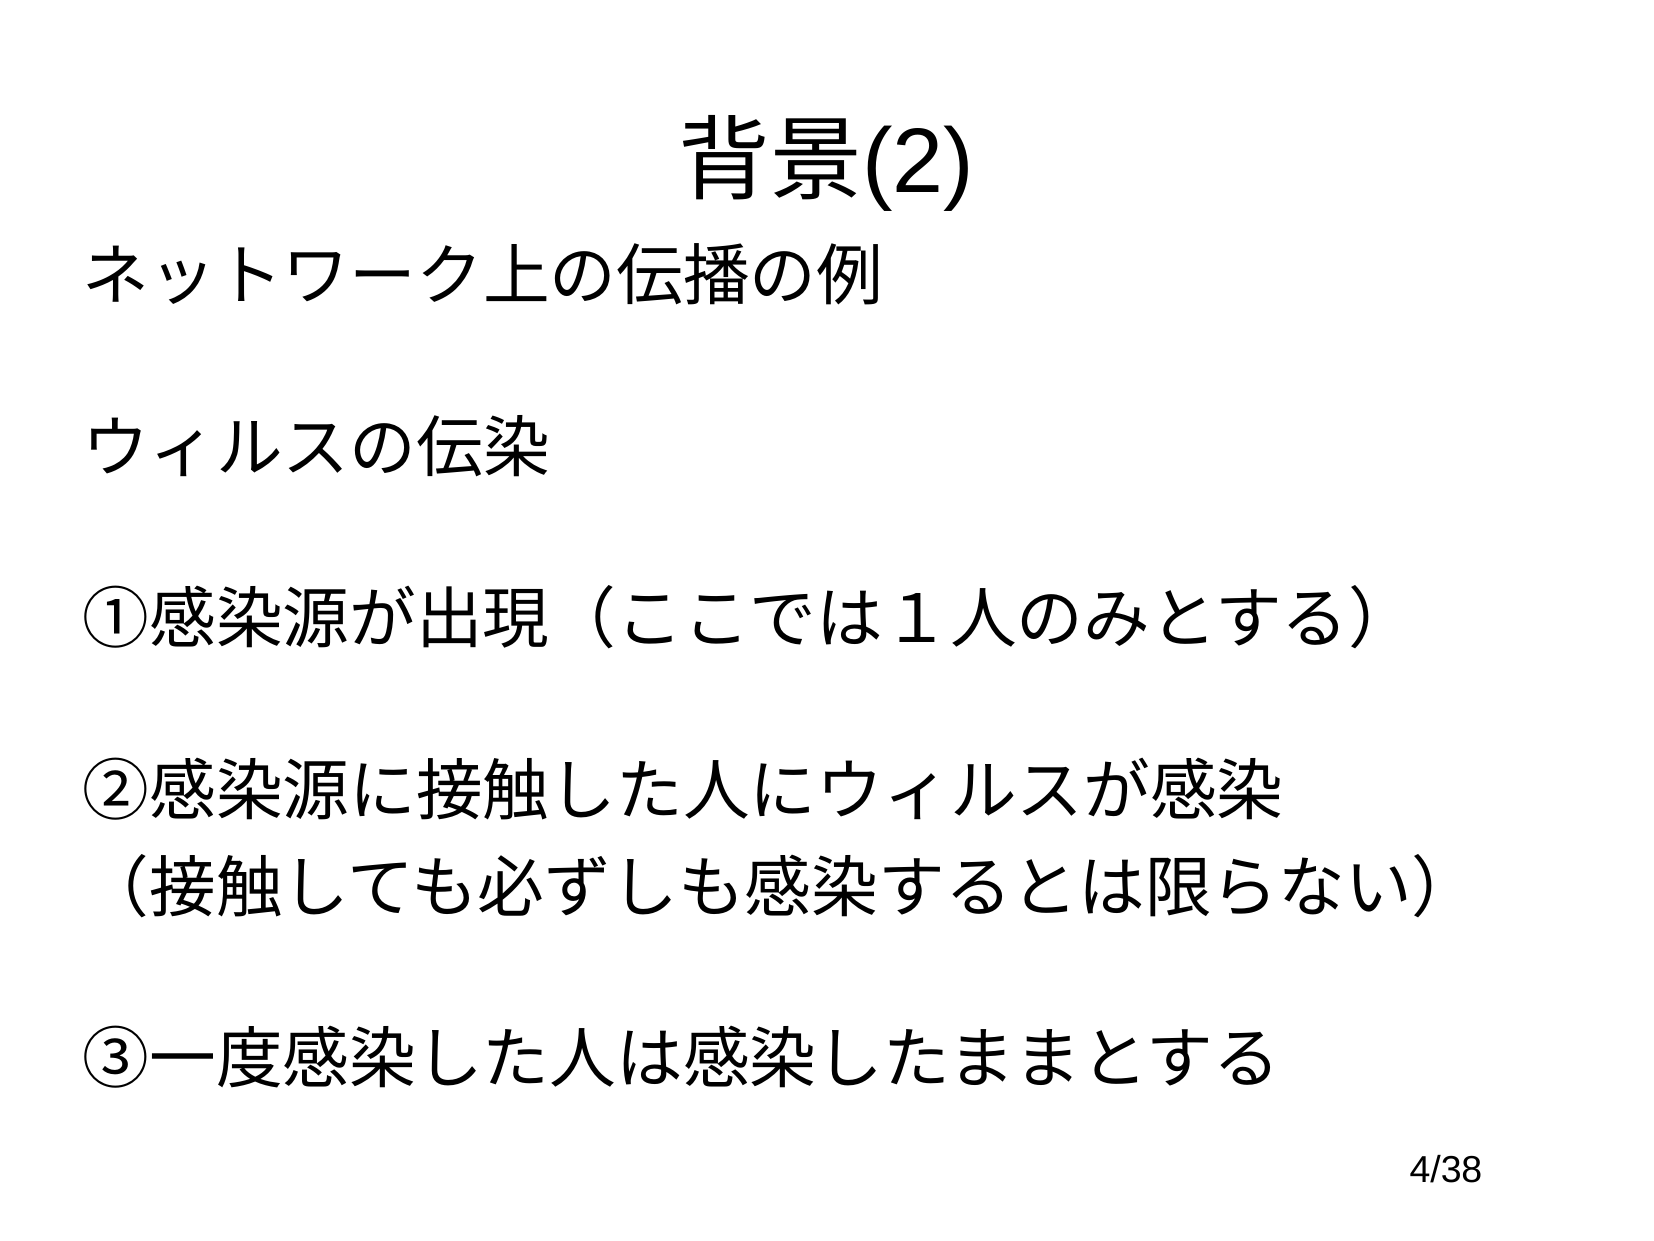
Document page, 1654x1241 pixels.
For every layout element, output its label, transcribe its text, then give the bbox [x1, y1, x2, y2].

text_box <番号>/38 [1420, 1140, 1601, 1211]
title 背景(2) [82, 49, 1571, 257]
subtitle ネットワーク上の伝播の例 ウィルスの伝染 ①感染源が出現（ここでは１人のみとする） ②感染源に接触した人にウィルスが感染 （接触しても必ずしも感染するとは限らない） ③一度感染した人は感染したままとする [82, 290, 1571, 1109]
